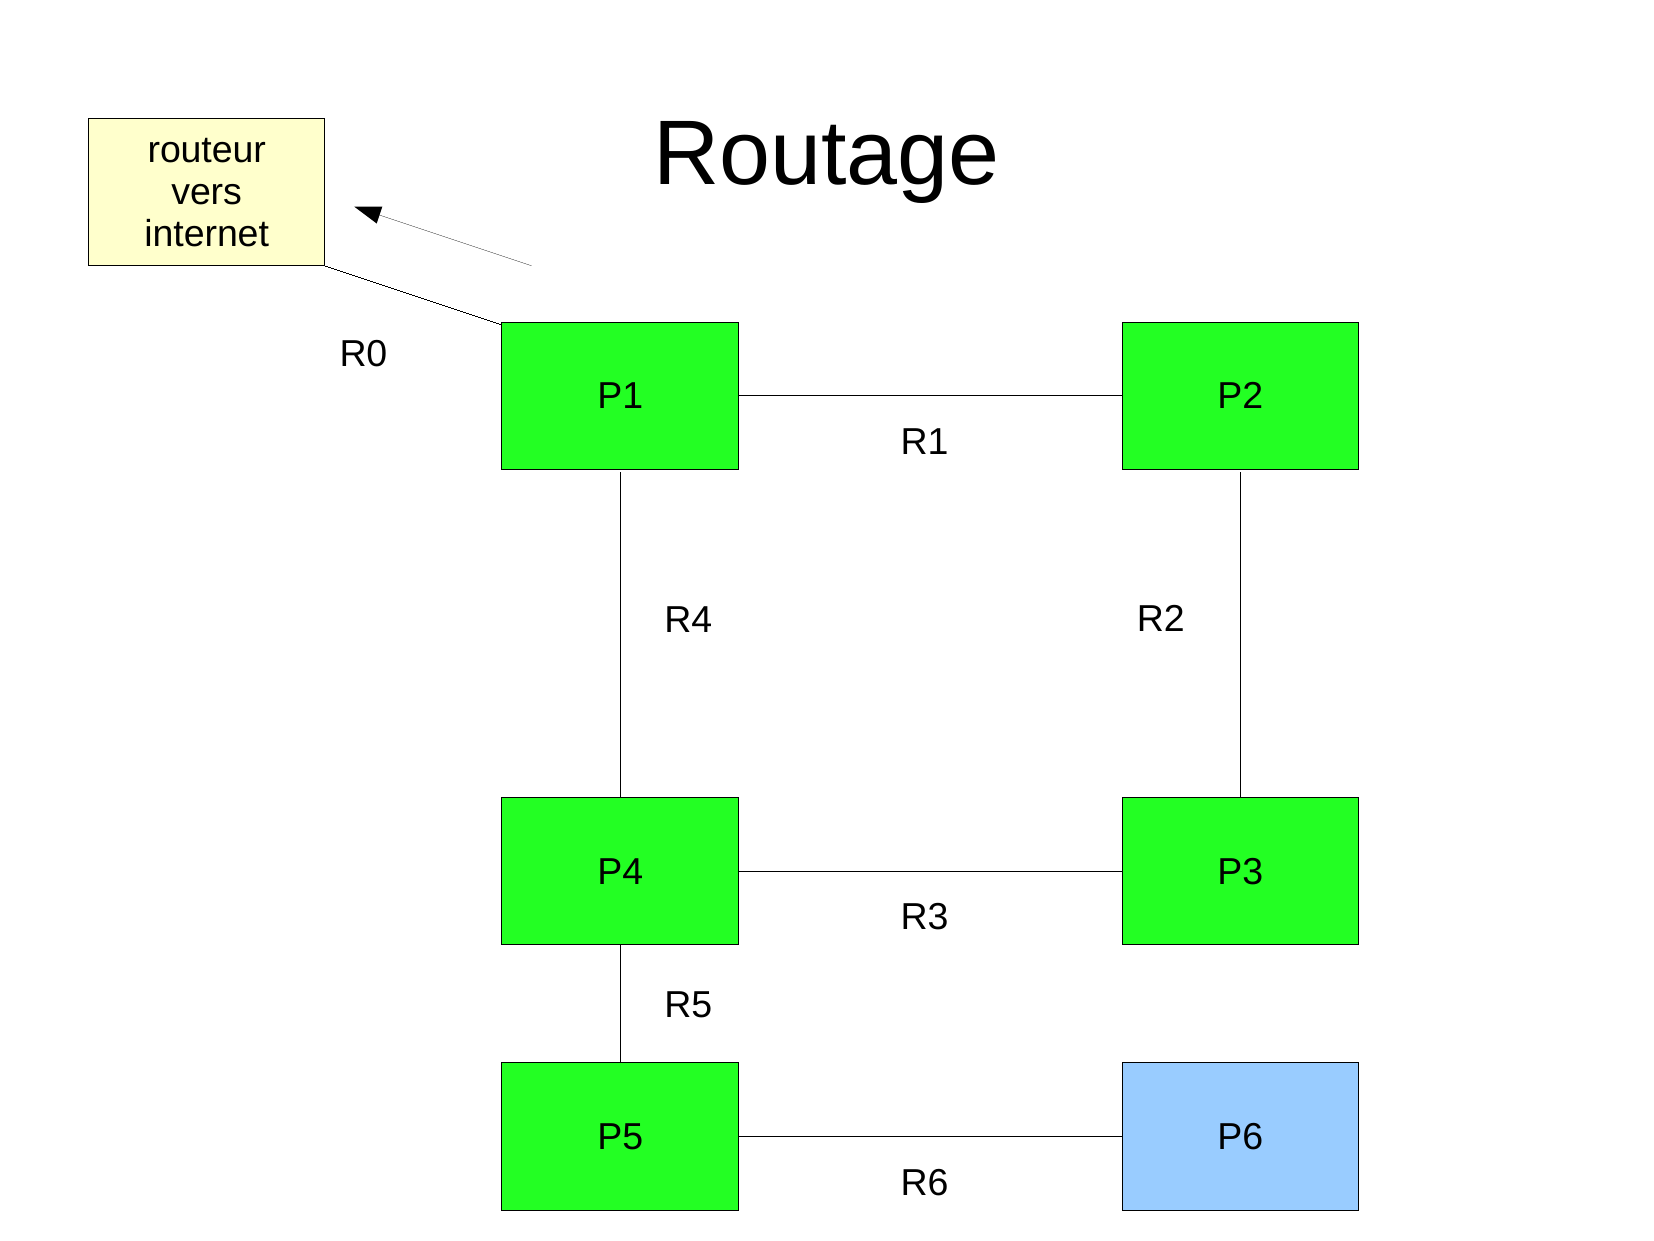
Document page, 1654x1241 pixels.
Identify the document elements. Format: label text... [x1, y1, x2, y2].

text_box R0 [324, 324, 414, 387]
text_box R6 [885, 1153, 975, 1216]
title Routage [82, 49, 1571, 257]
text_box P4 [501, 797, 739, 945]
text_box R2 [1122, 590, 1211, 652]
text_box P5 [501, 1062, 739, 1211]
text_box P2 [1122, 322, 1359, 470]
text_box R1 [885, 413, 975, 475]
text_box R5 [649, 976, 739, 1038]
text_box P6 [1122, 1062, 1359, 1211]
text_box P1 [501, 322, 739, 470]
text_box routeur vers internet [88, 118, 325, 266]
text_box R4 [649, 590, 739, 652]
text_box P3 [1122, 797, 1359, 945]
text_box R3 [885, 888, 975, 950]
